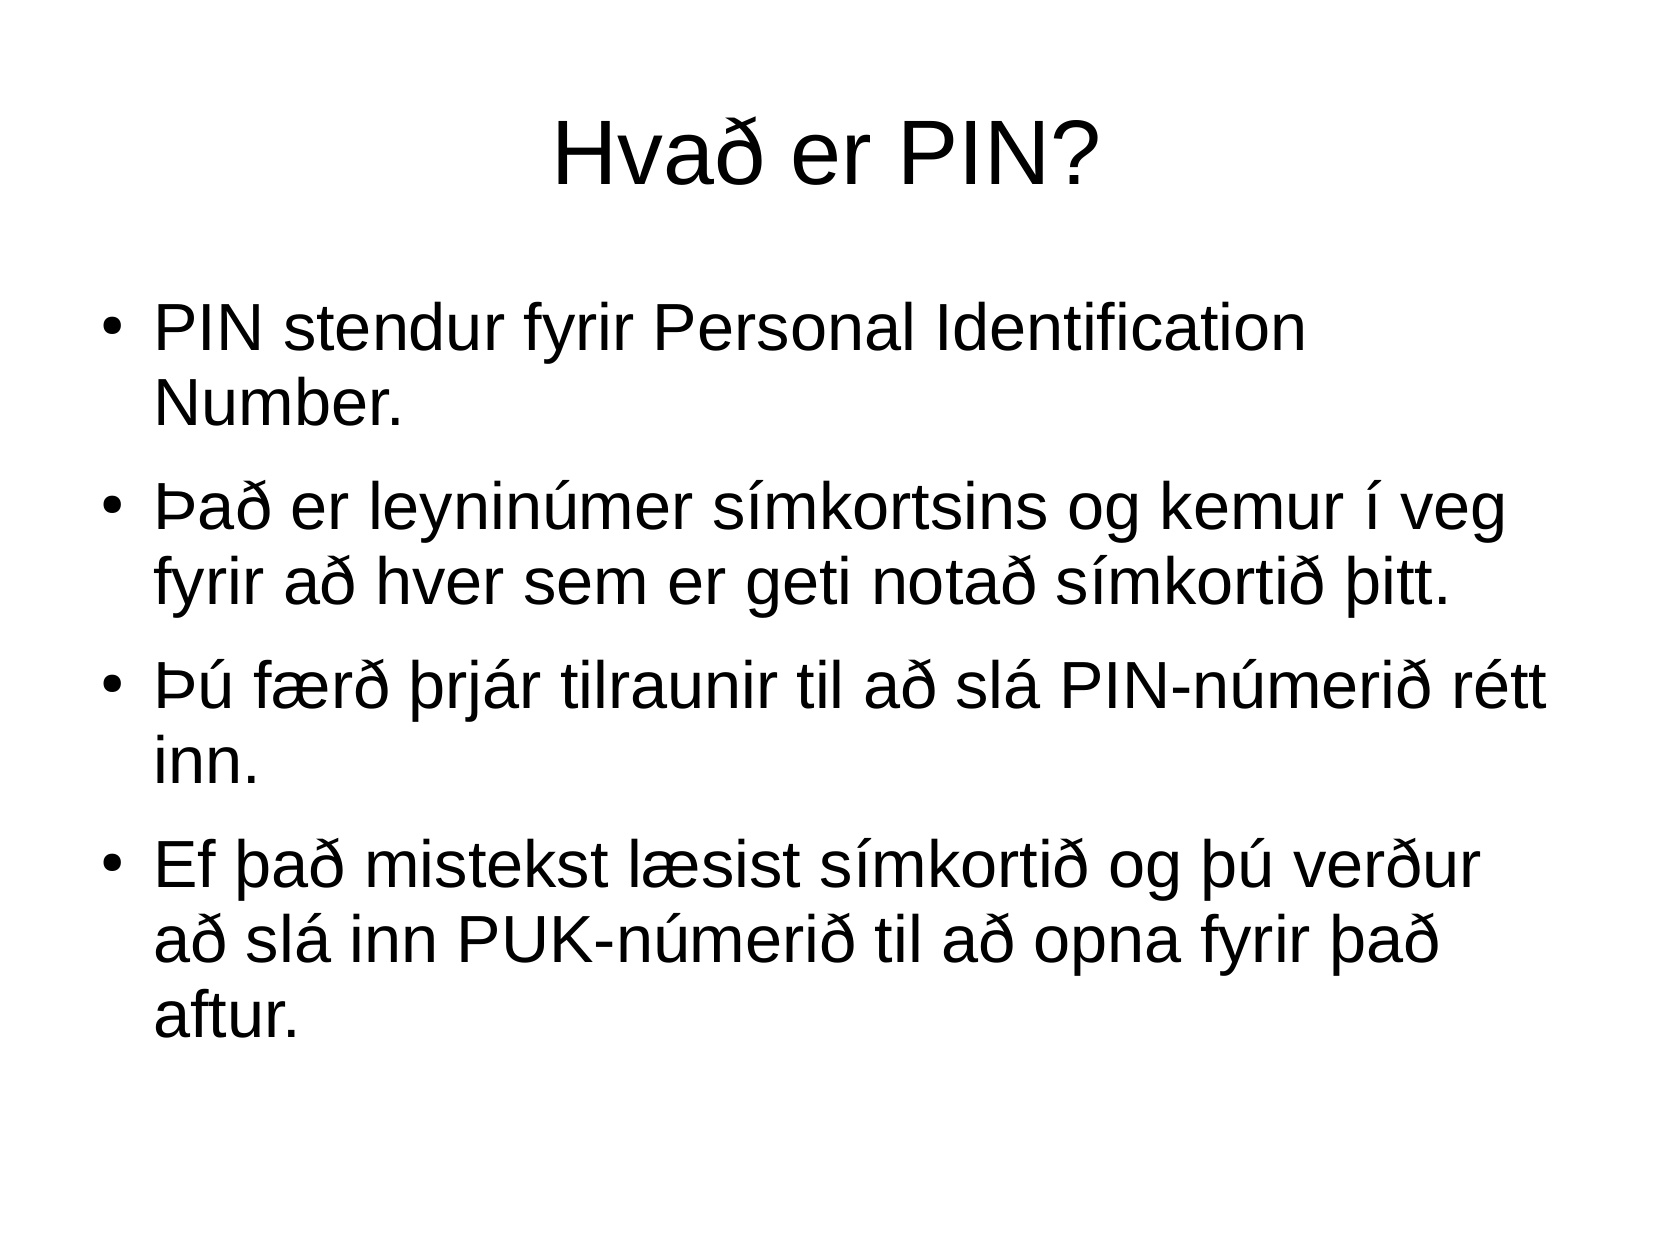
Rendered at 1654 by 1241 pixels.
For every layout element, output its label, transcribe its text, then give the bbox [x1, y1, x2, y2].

list PIN stendur fyrir Personal Identification Number. Það er leyninúmer símkortsins og kemur í veg fyrir að hver sem er geti notað símkortið þitt. Þú færð þrjár tilraunir til að slá PIN-númerið rétt inn. Ef það mistekst læsist símkortið og þú verður að slá inn PUK-númerið til að opna fyrir það aftur. [82, 290, 1571, 1109]
title Hvað er PIN? [82, 49, 1571, 257]
